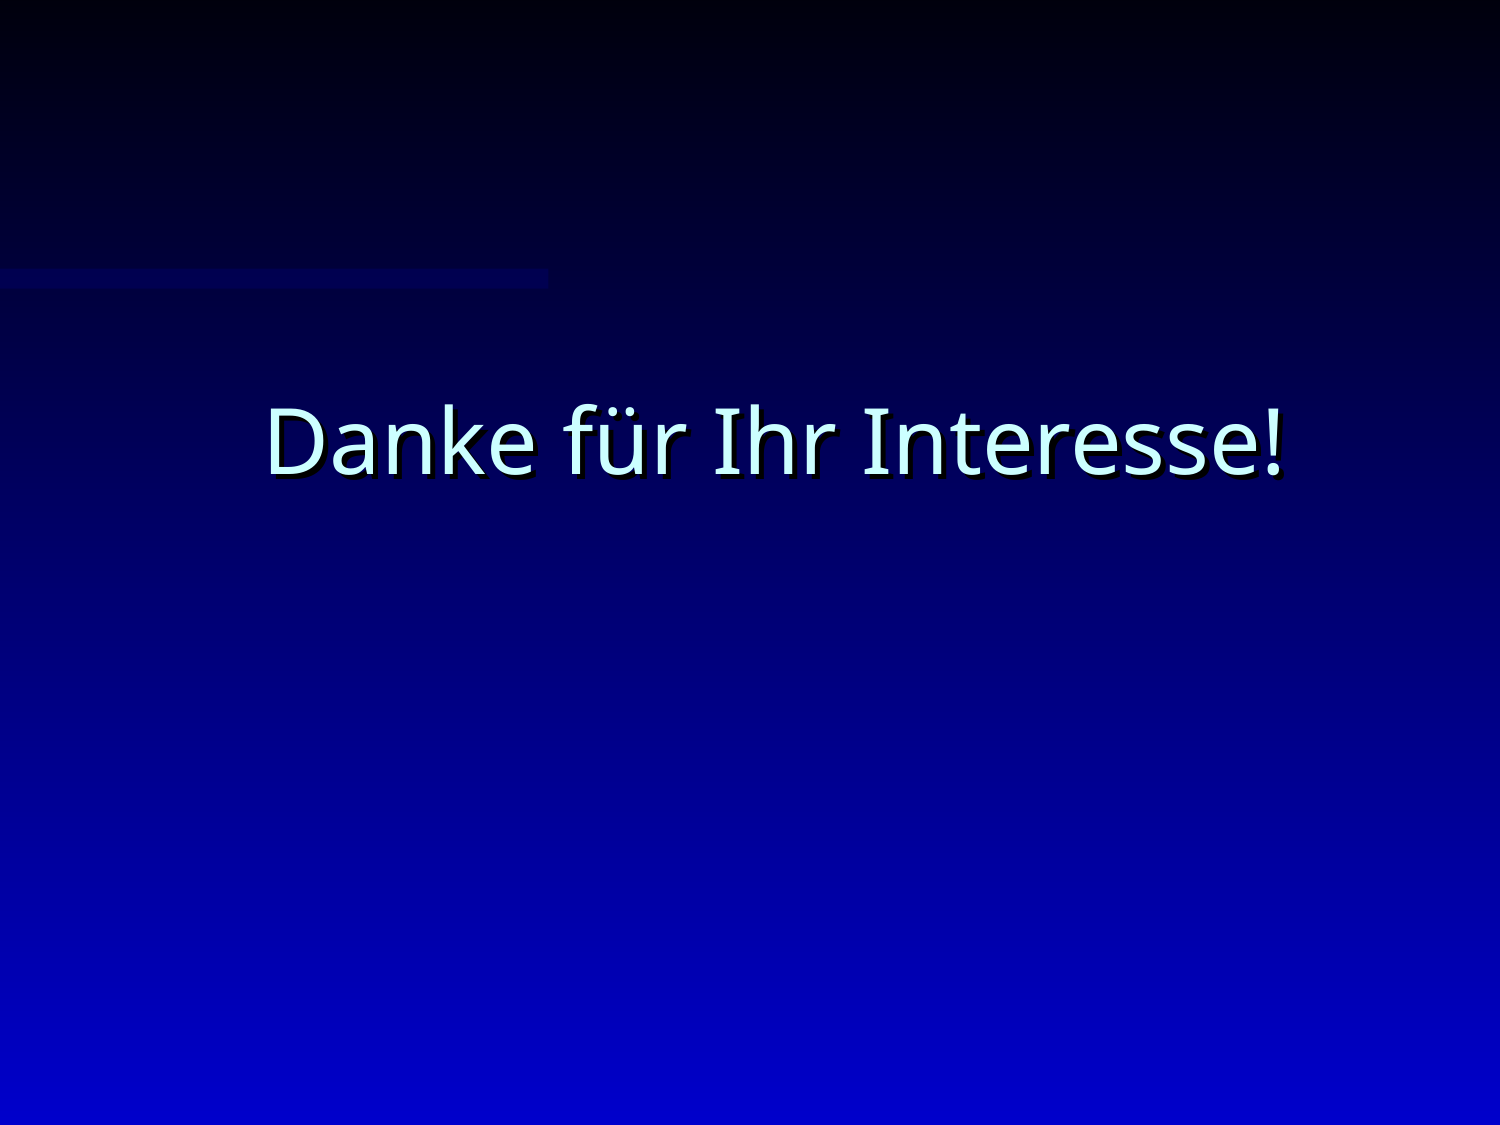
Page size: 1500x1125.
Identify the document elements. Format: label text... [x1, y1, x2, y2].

text_box Danke für Ihr Interesse! [137, 312, 1413, 501]
